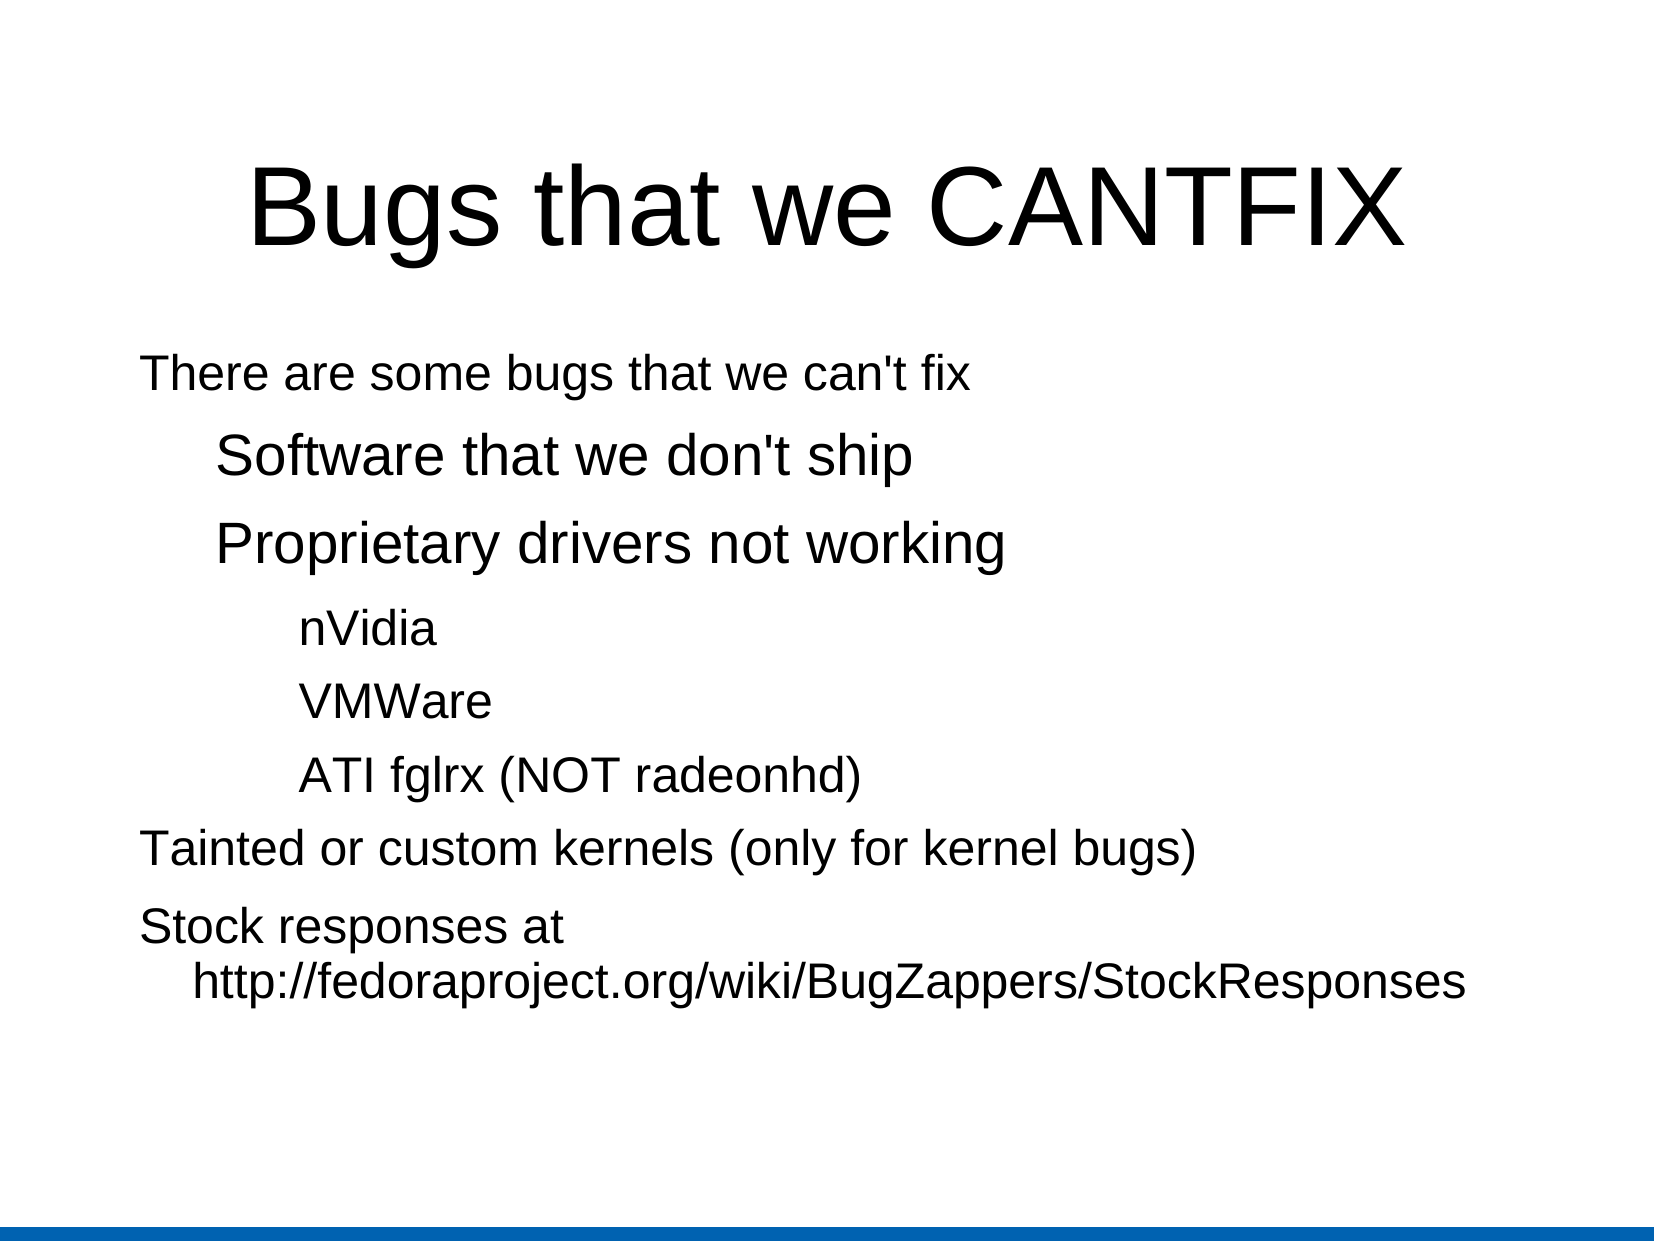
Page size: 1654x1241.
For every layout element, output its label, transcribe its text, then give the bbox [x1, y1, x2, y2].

list There are some bugs that we can't fix Software that we don't ship Proprietary drivers not working nVidia VMWare ATI fglrx (NOT radeonhd) Tainted or custom kernels (only for kernel bugs) Stock responses at http://fedoraproject.org/wiki/BugZappers/StockResponses [121, 344, 1533, 1127]
title Bugs that we CANTFIX [121, 102, 1533, 311]
